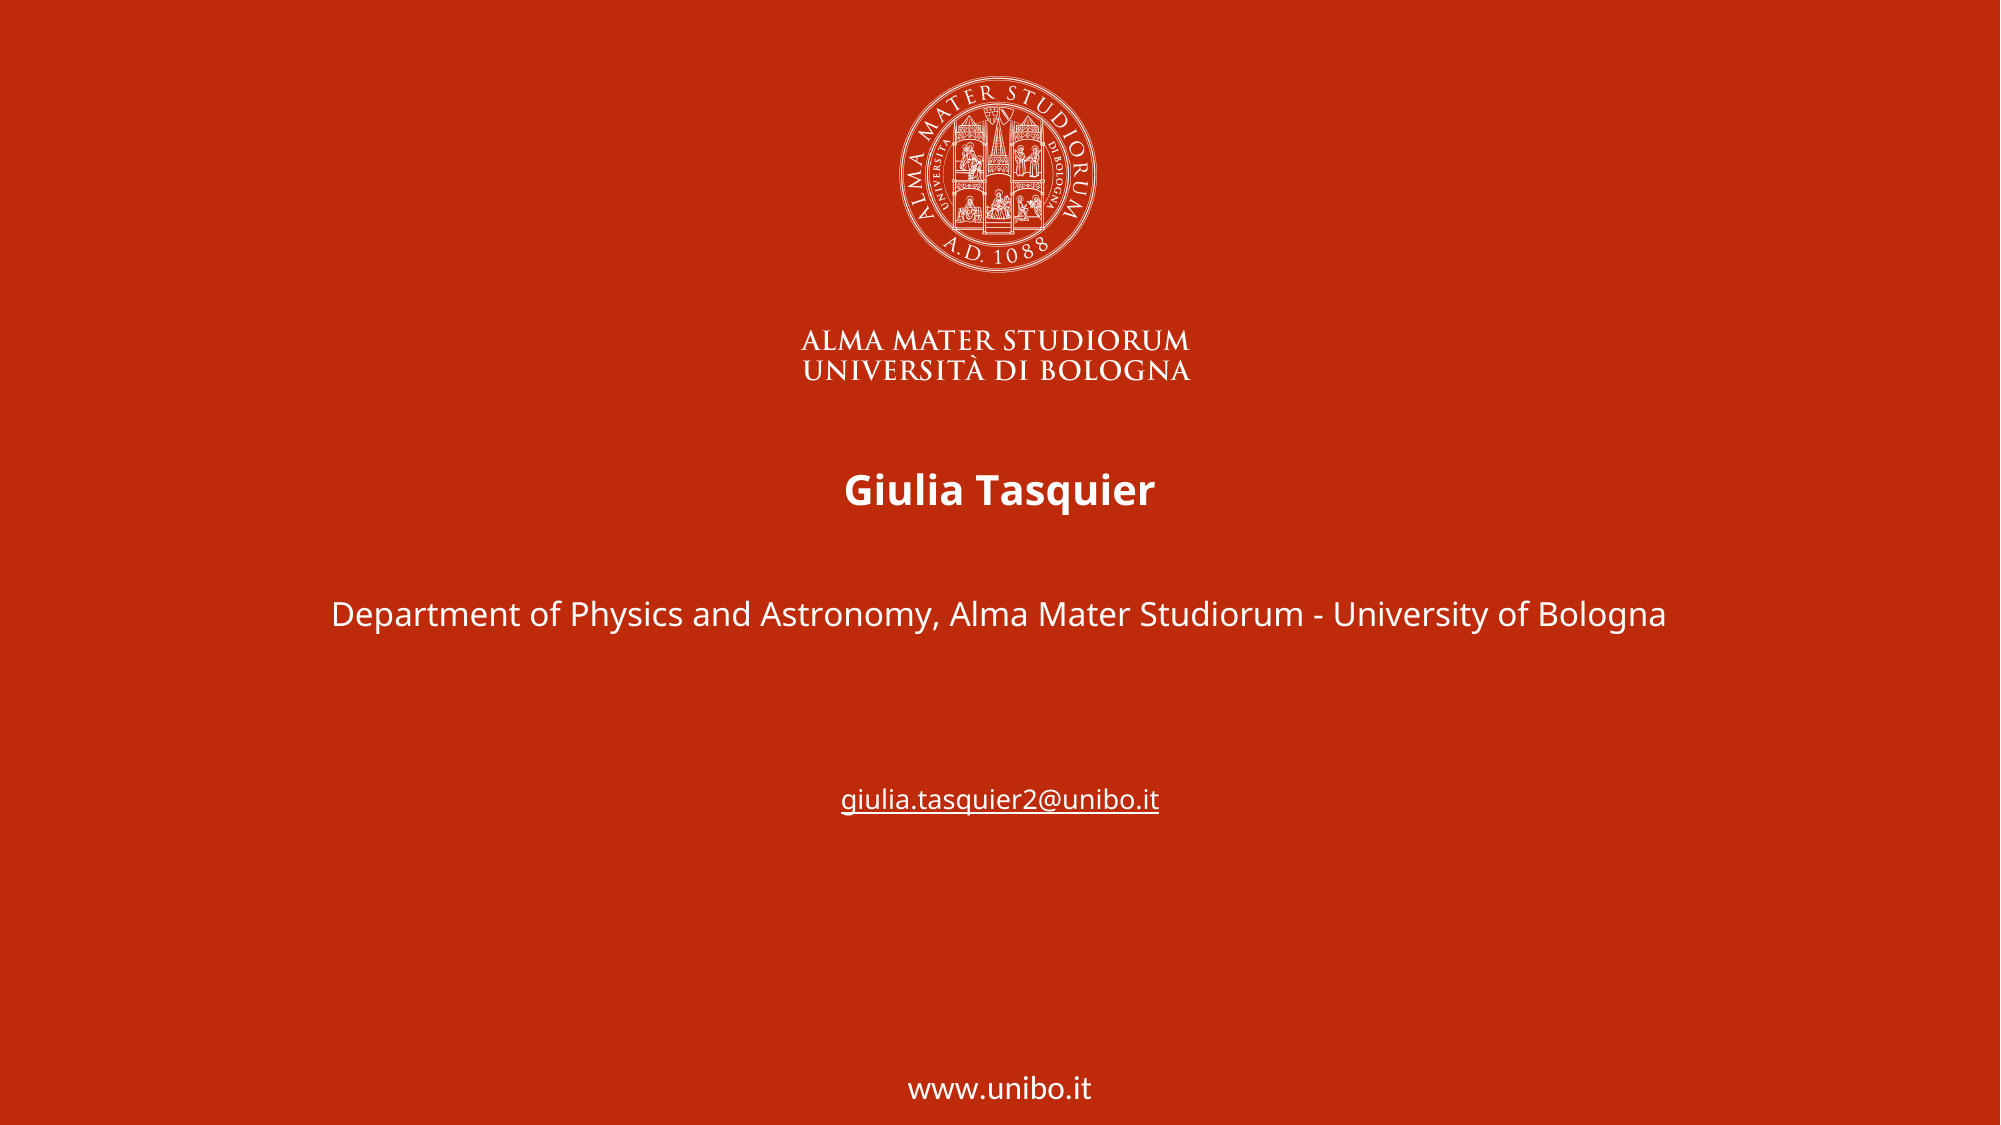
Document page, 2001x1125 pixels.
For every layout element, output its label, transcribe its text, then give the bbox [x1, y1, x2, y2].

list giulia.tasquier2@unibo.it [228, 775, 1772, 1012]
list Giulia Tasquier [244, 456, 1757, 528]
list Department of Physics and Astronomy, Alma Mater Studiorum - University of Bologna [236, 586, 1764, 740]
